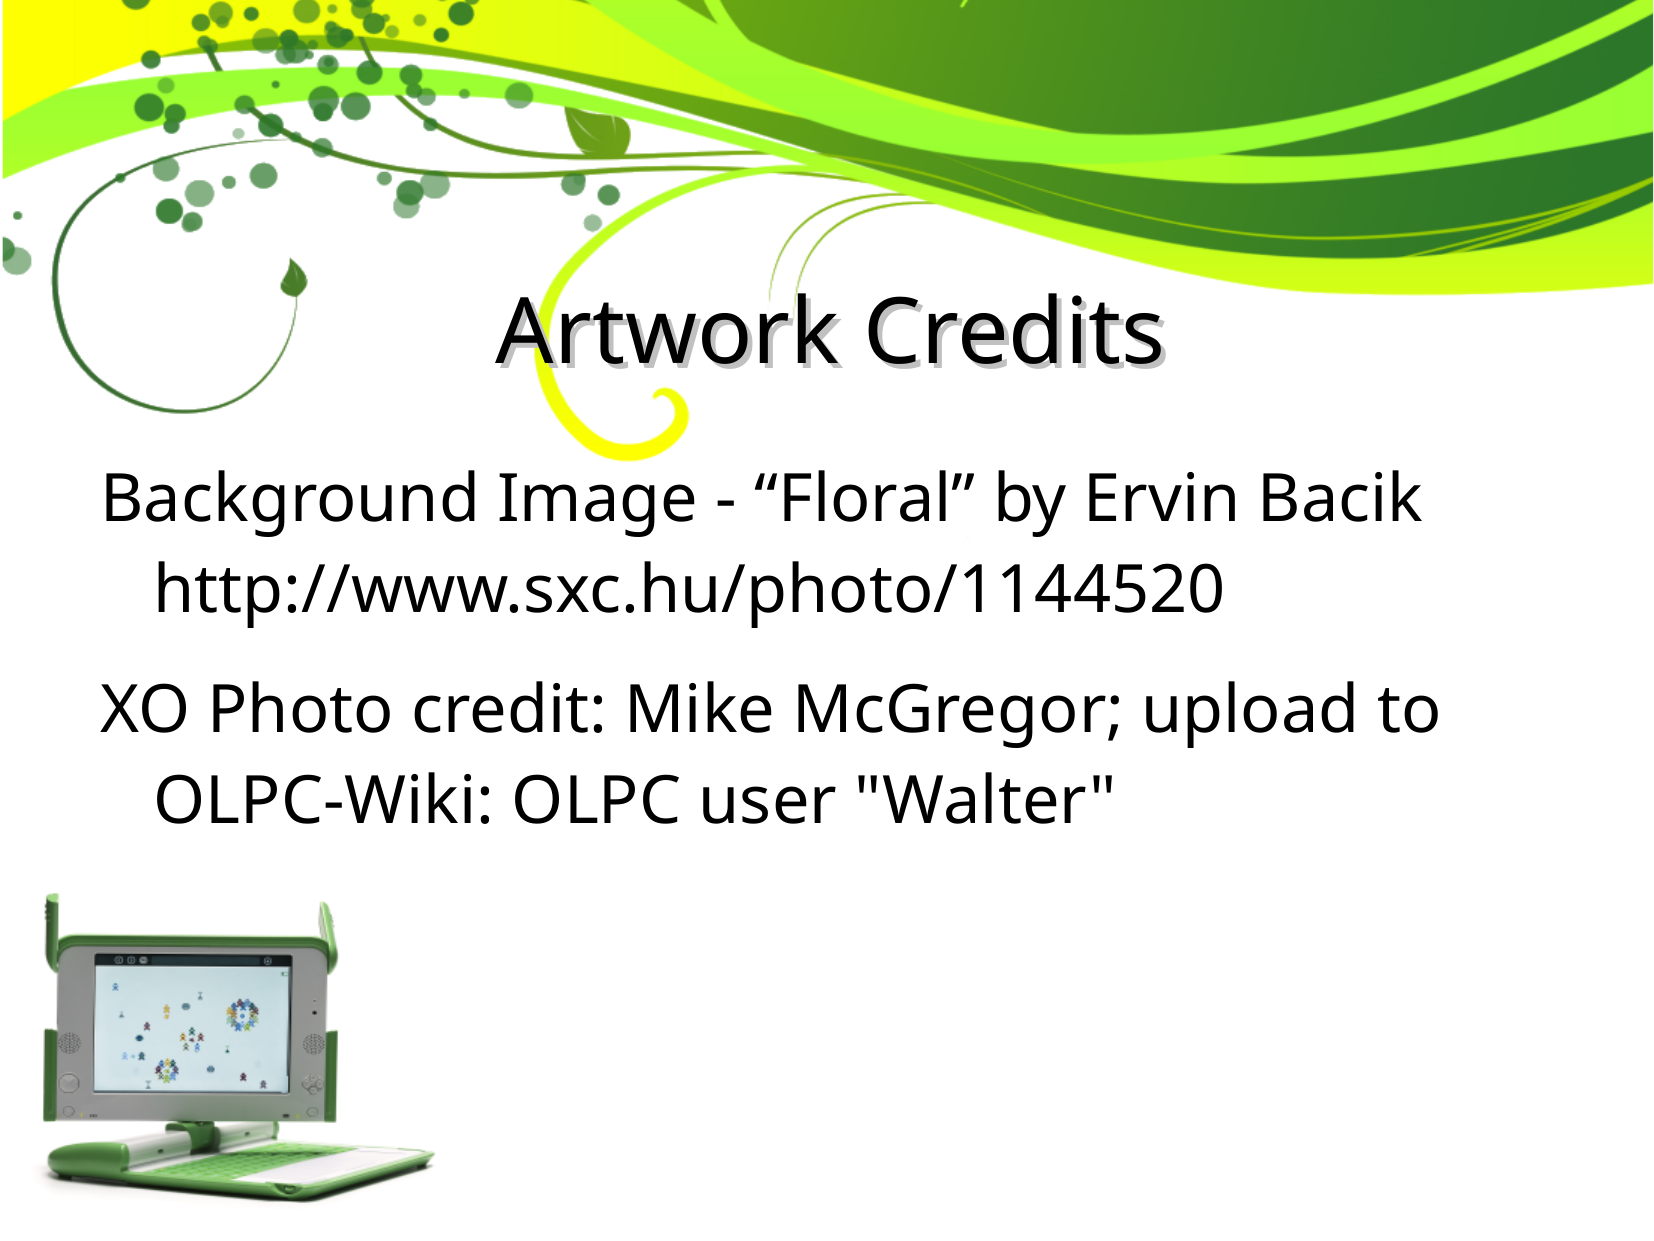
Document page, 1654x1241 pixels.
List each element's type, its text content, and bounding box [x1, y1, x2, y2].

list Background Image - “Floral” by Ervin Bacik http://www.sxc.hu/photo/1144520 XO Photo credit: Mike McGregor; upload to OLPC-Wiki: OLPC user "Walter" [82, 450, 1571, 1109]
picture [0, 0, 1654, 1241]
title Artwork Credits [87, 225, 1576, 433]
